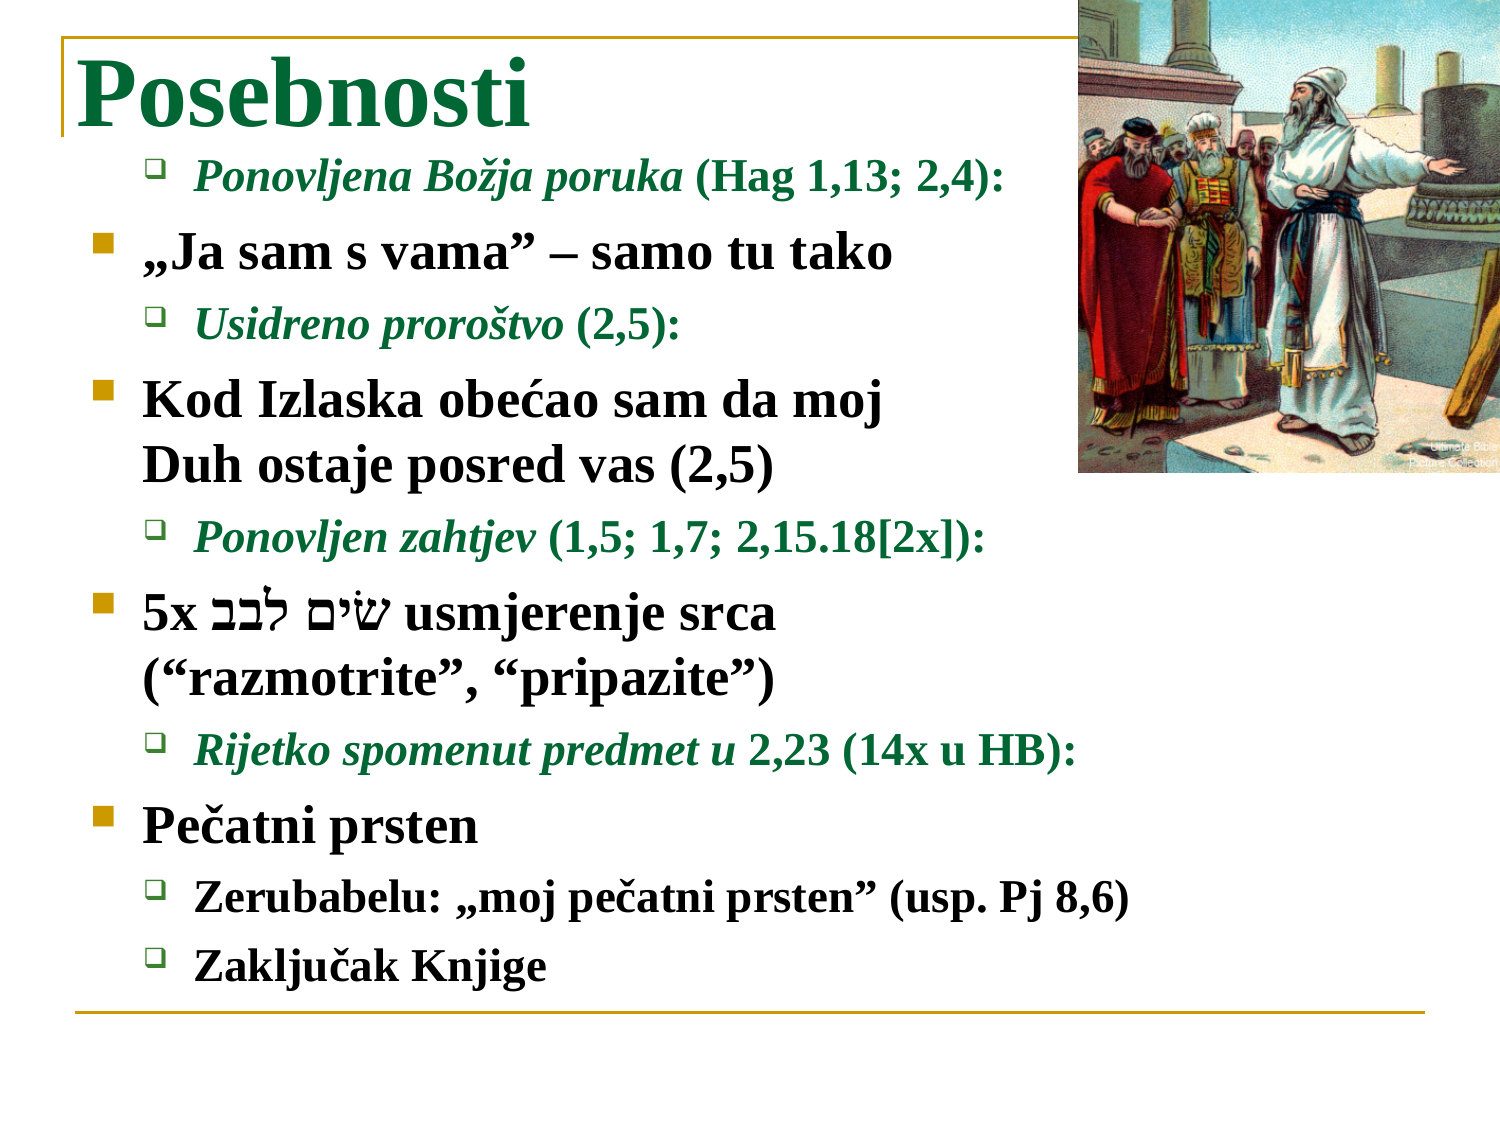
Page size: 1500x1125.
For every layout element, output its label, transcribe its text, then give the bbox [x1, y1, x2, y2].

list Ponovljena Božja poruka (Hag 1,13; 2,4): „Ja sam s vama” – samo tu tako Usidreno proroštvo (2,5): Kod Izlaska obećao sam da moj Duh ostaje posred vas (2,5) Ponovljen zahtjev (1,5; 1,7; 2,15.18[2x]): 5x שׂים לבב usmjerenje srca (“razmotrite”, “pripazite”) Rijetko spomenut predmet u 2,23 (14x u HB): Pečatni prsten Zerubabelu: „moj pečatni prsten” (usp. Pj 8,6) Zaključak Knjige [75, 137, 1426, 1006]
picture [1078, 0, 1500, 473]
title Posebnosti [61, 19, 1078, 206]
